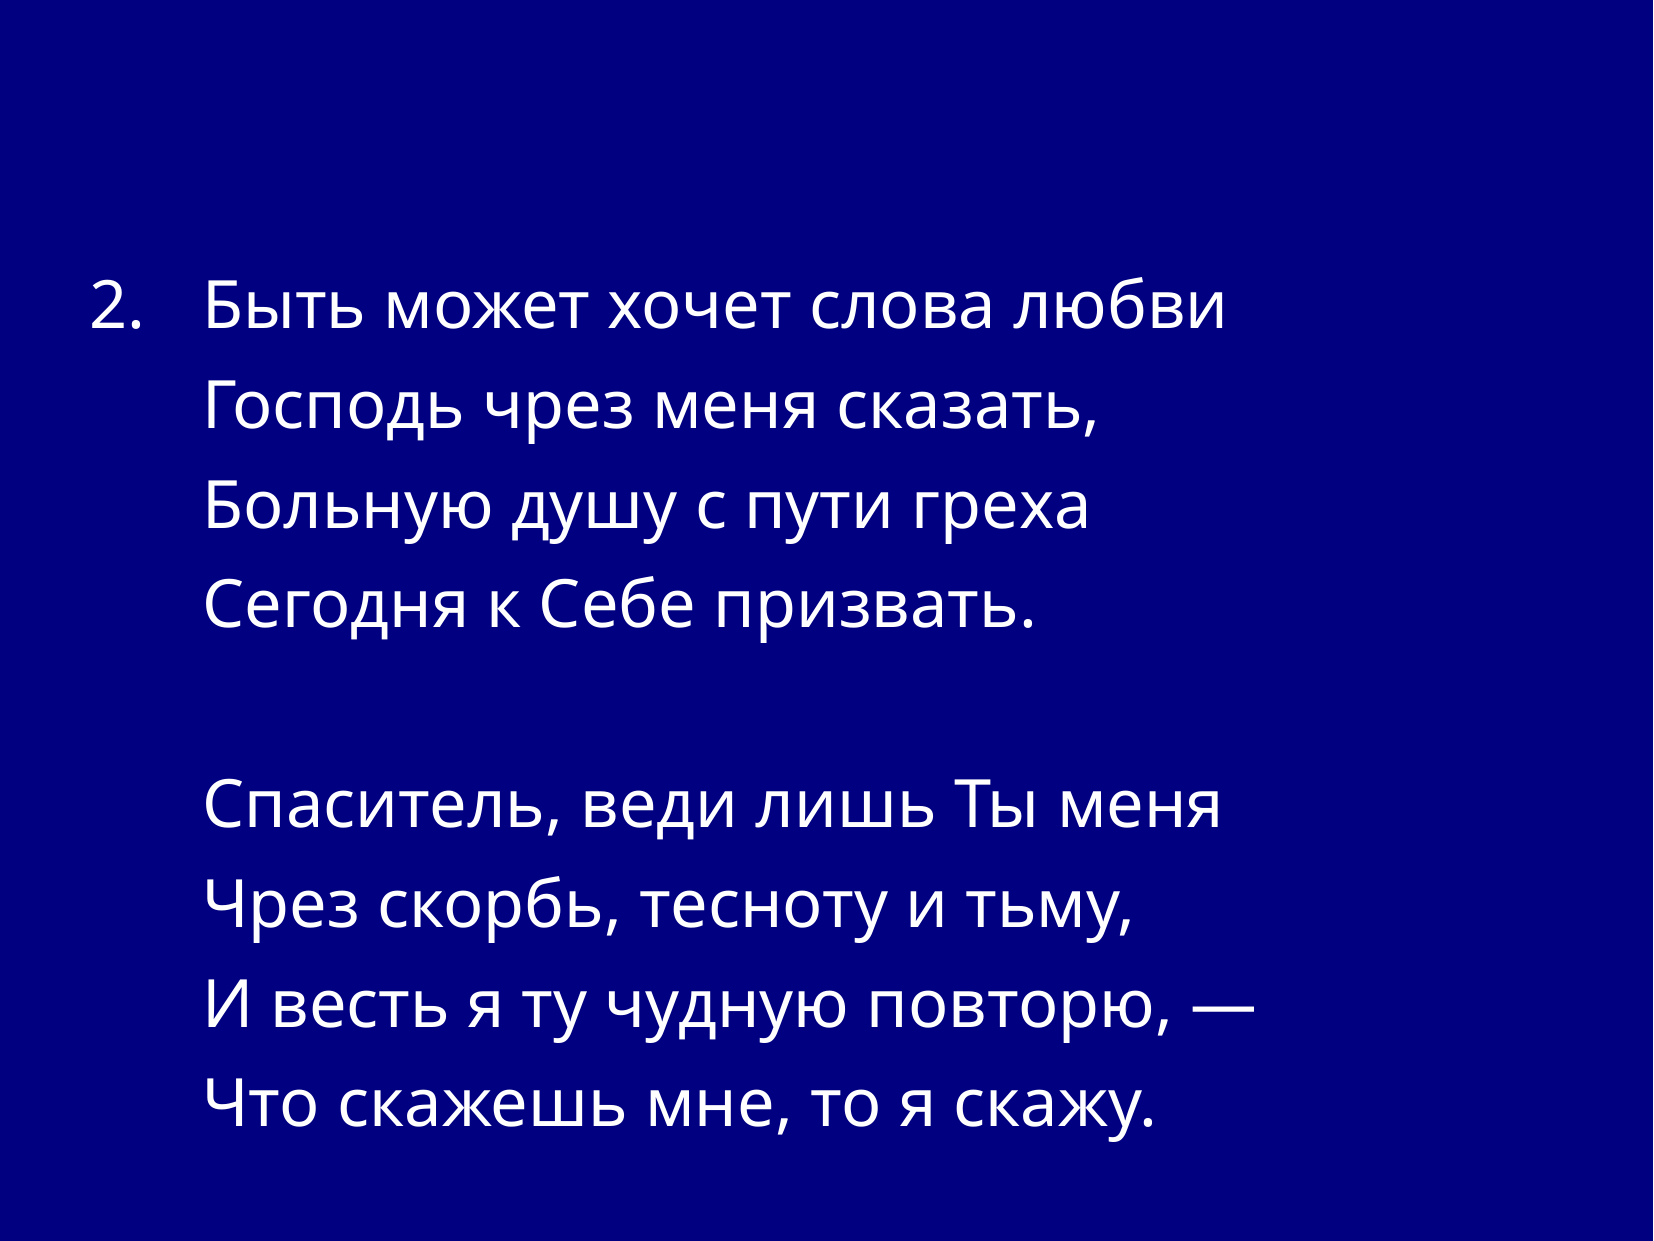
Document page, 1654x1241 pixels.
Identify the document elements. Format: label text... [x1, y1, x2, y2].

text_box 2. Быть может хочет слова любви Господь чрез меня сказать, Больную душу с пути греха Сегодня к Себе призвать. Спаситель, веди лишь Ты меня Чрез скорбь, тесноту и тьму, И весть я ту чудную повторю, — Что скажешь мне, то я скажу. [75, 150, 1576, 1163]
